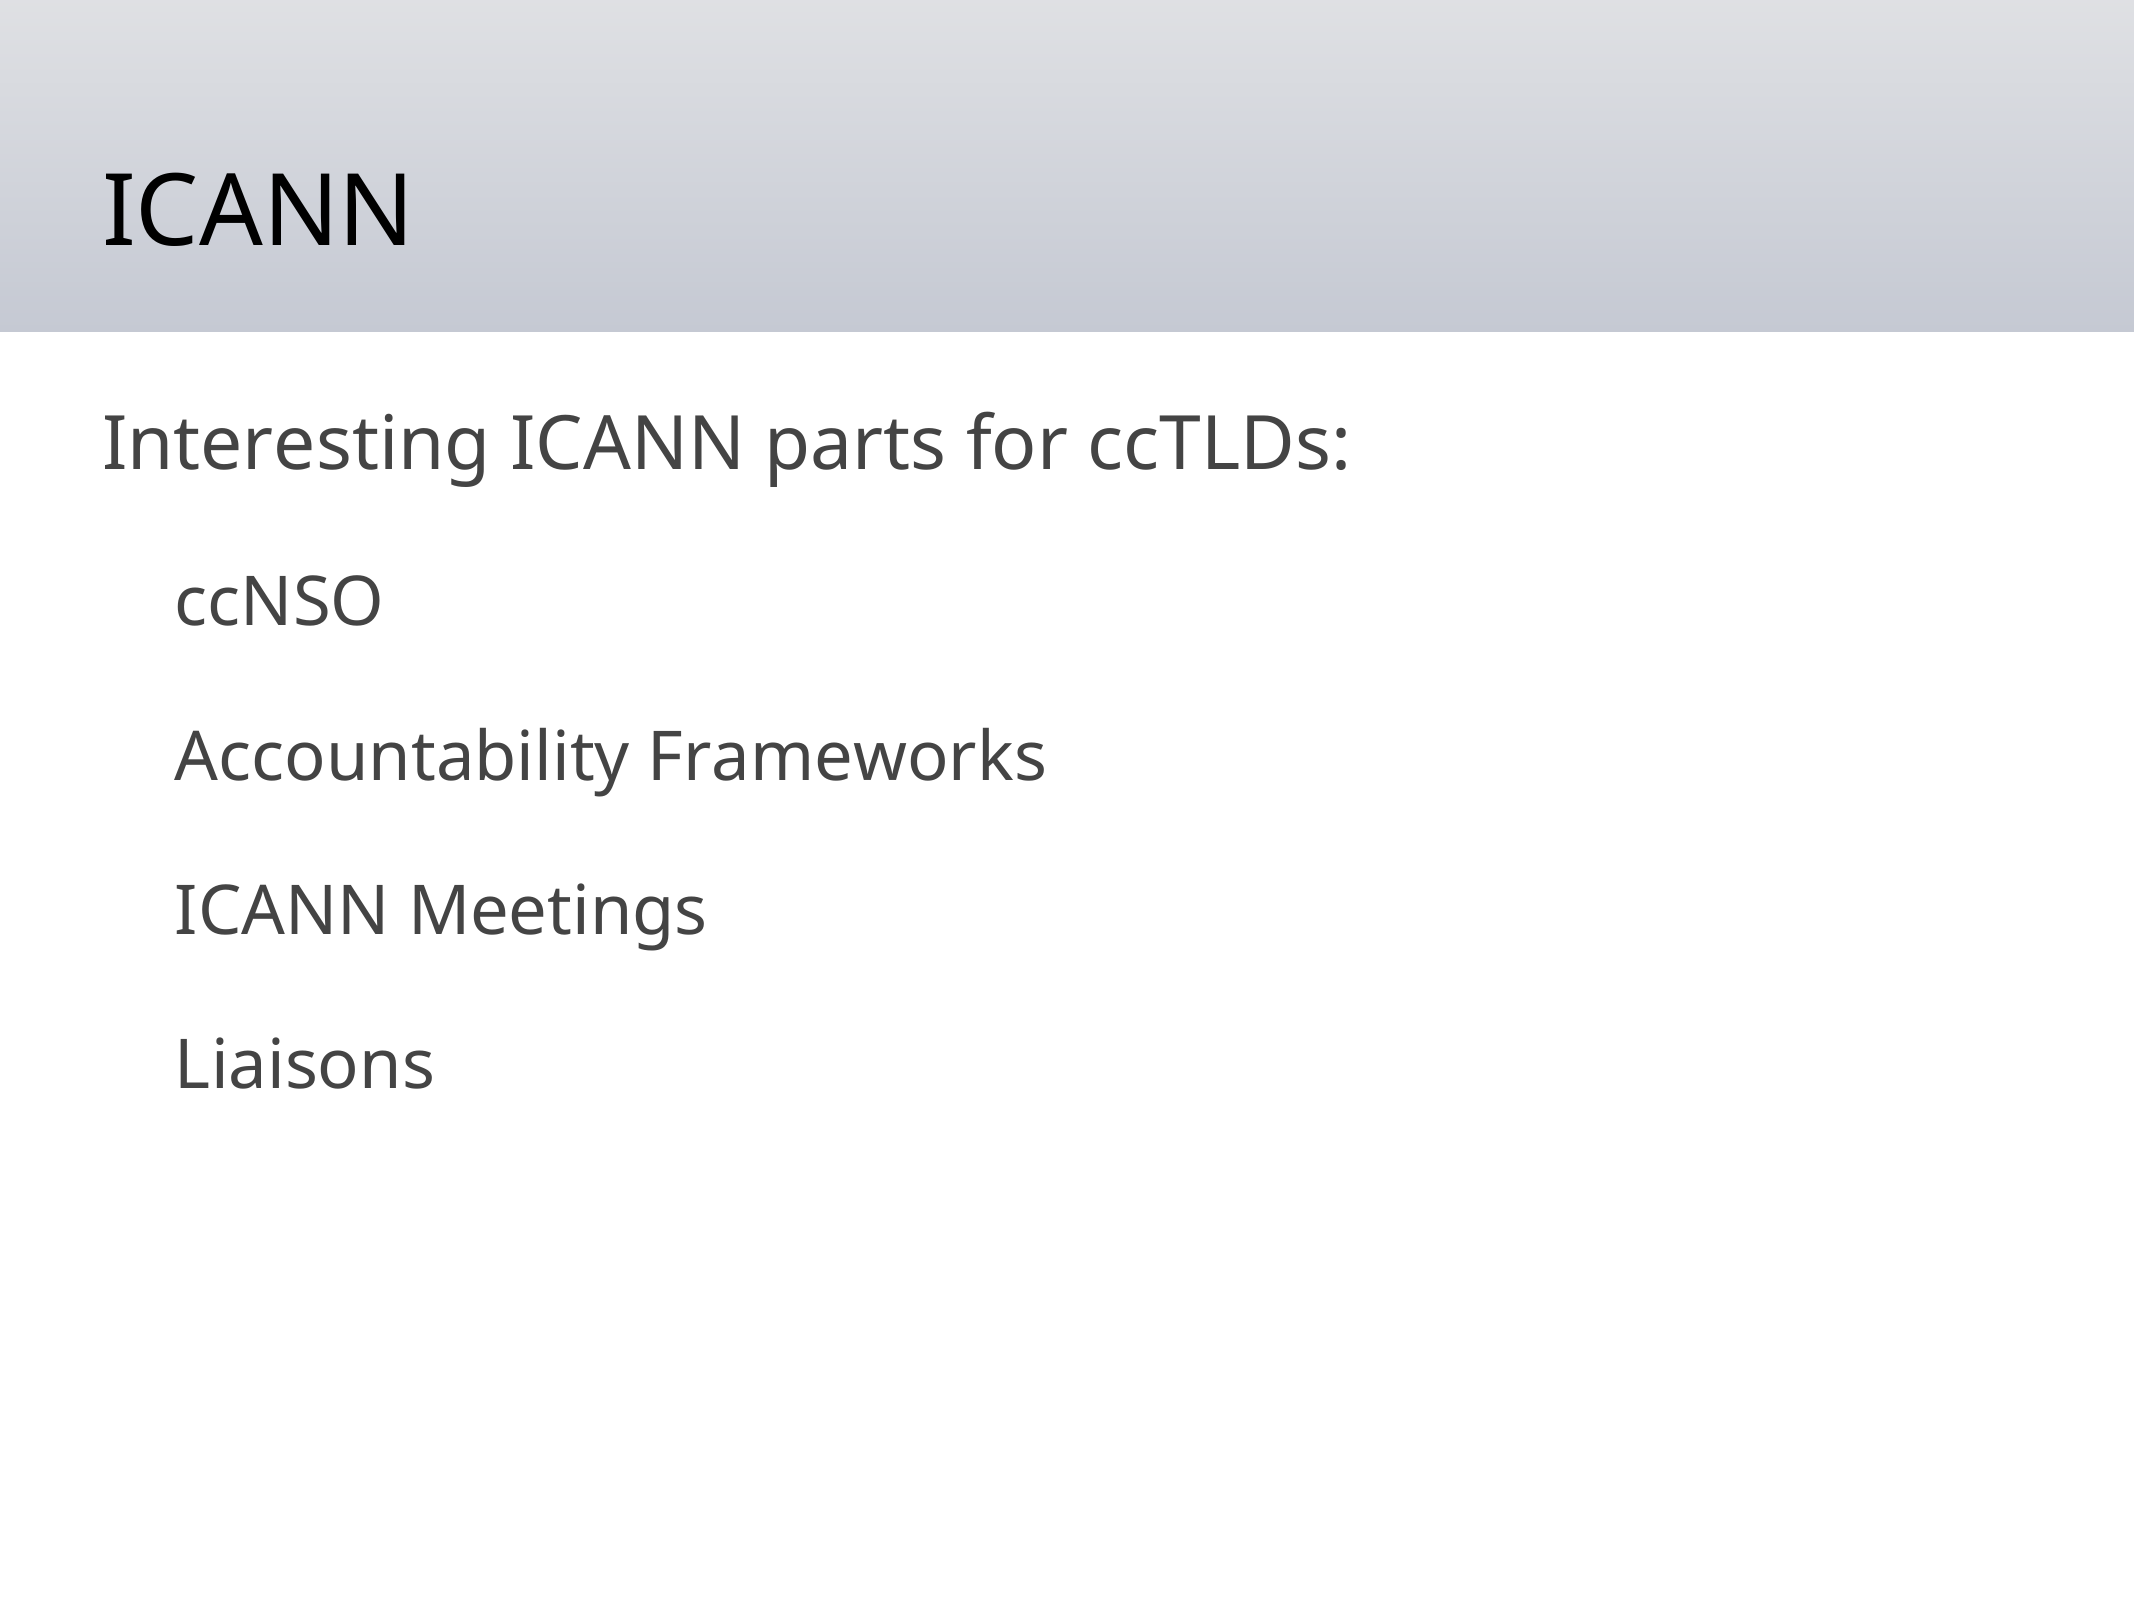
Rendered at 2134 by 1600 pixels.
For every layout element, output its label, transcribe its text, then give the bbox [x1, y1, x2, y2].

list Interesting ICANN parts for ccTLDs: ccNSO Accountability Frameworks ICANN Meetings Liaisons [93, 381, 2040, 1459]
text_box [0, 0, 2134, 332]
title ICANN [93, 54, 2040, 284]
